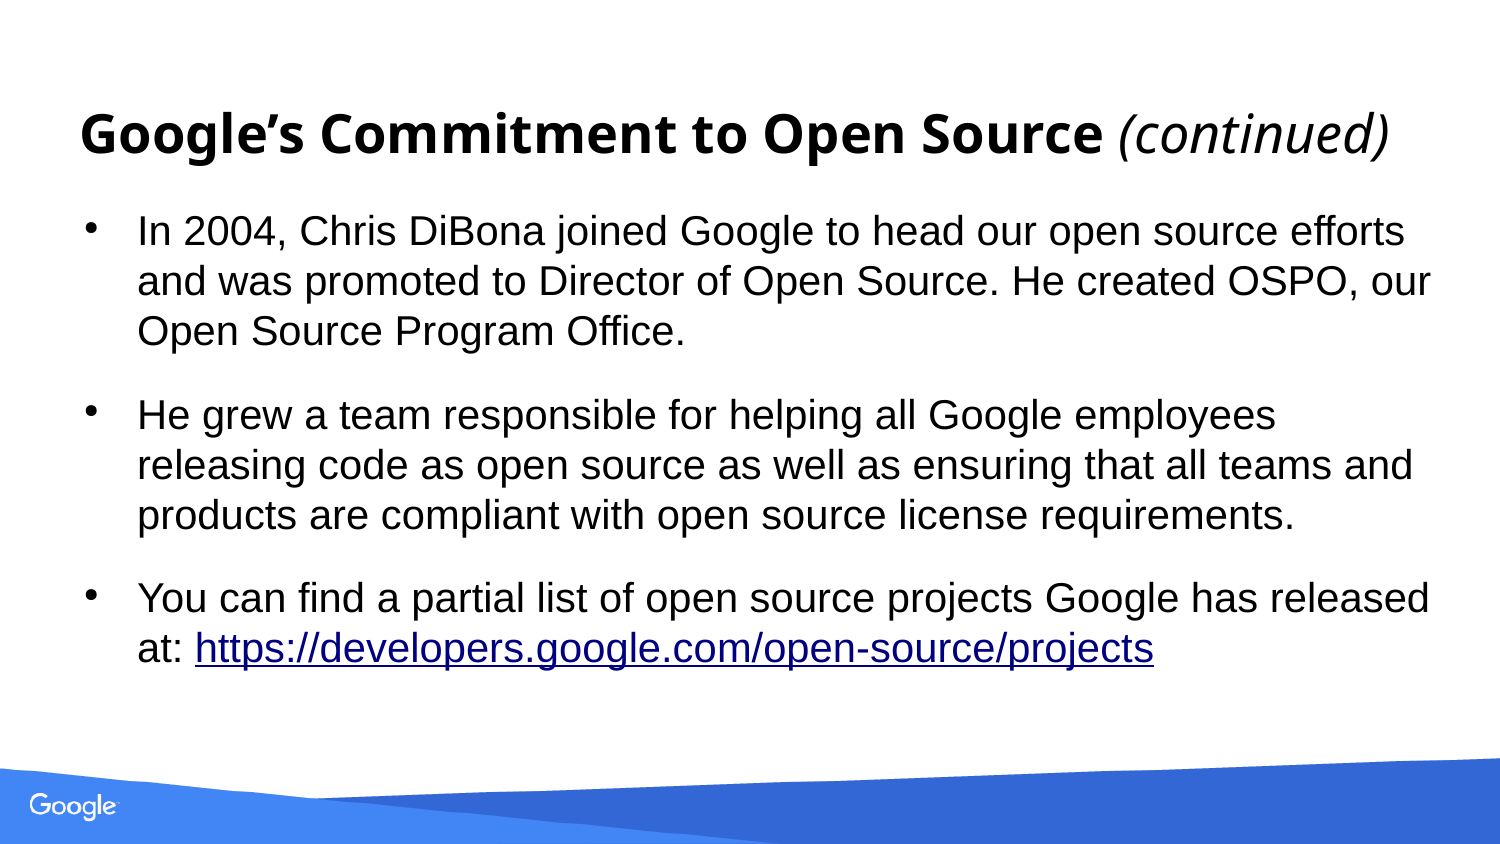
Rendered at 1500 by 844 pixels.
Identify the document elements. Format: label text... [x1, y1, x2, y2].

text_box Google’s Commitment to Open Source (continued) [64, 84, 1500, 209]
text_box In 2004, Chris DiBona joined Google to head our open source efforts and was promoted to Director of Open Source. He created OSPO, our Open Source Program Office. He grew a team responsible for helping all Google employees releasing code as open source as well as ensuring that all teams and products are compliant with open source license requirements. You can find a partial list of open source projects Google has released at: https://developers.google.com/open-source/projects [51, 189, 1449, 750]
picture [0, 0, 1500, 844]
